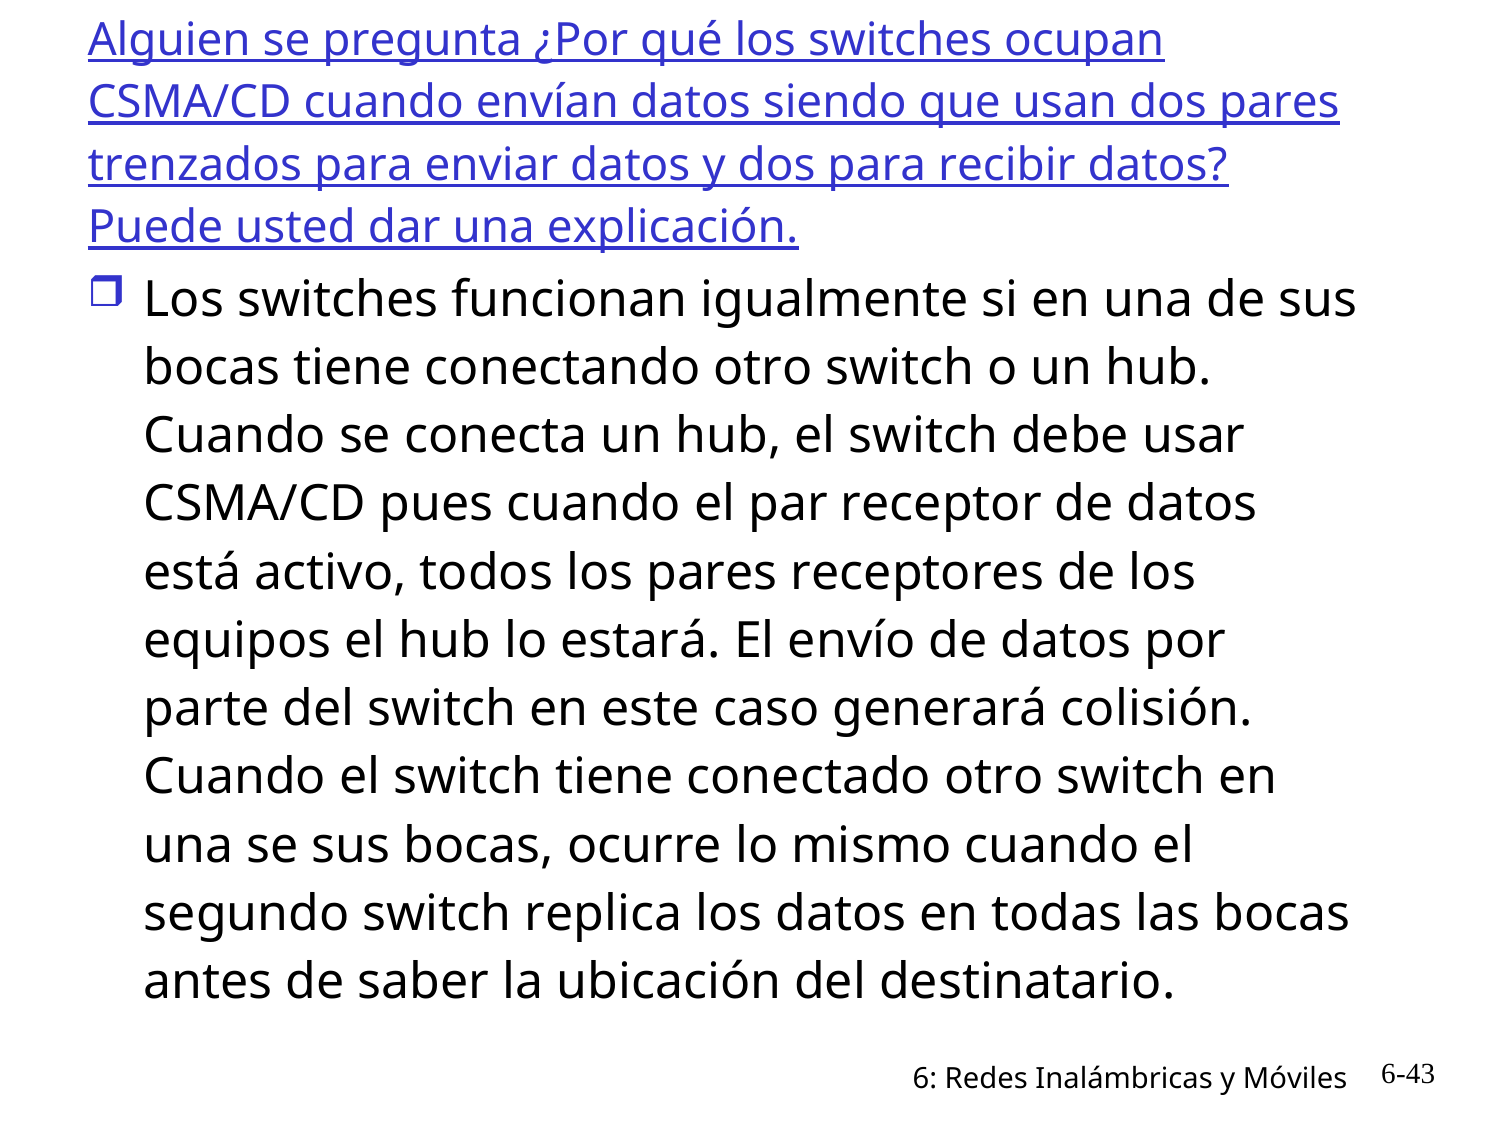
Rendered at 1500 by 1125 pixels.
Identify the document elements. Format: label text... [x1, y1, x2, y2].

list Los switches funcionan igualmente si en una de sus bocas tiene conectando otro switch o un hub. Cuando se conecta un hub, el switch debe usar CSMA/CD pues cuando el par receptor de datos está activo, todos los pares receptores de los equipos el hub lo estará. El envío de datos por parte del switch en este caso generará colisión. Cuando el switch tiene conectado otro switch en una se sus bocas, ocurre lo mismo cuando el segundo switch replica los datos en todas las bocas antes de saber la ubicación del destinatario. [87, 262, 1363, 962]
title Alguien se pregunta ¿Por qué los switches ocupan CSMA/CD cuando envían datos siendo que usan dos pares trenzados para enviar datos y dos para recibir datos? Puede usted dar una explicación. [87, 23, 1363, 239]
